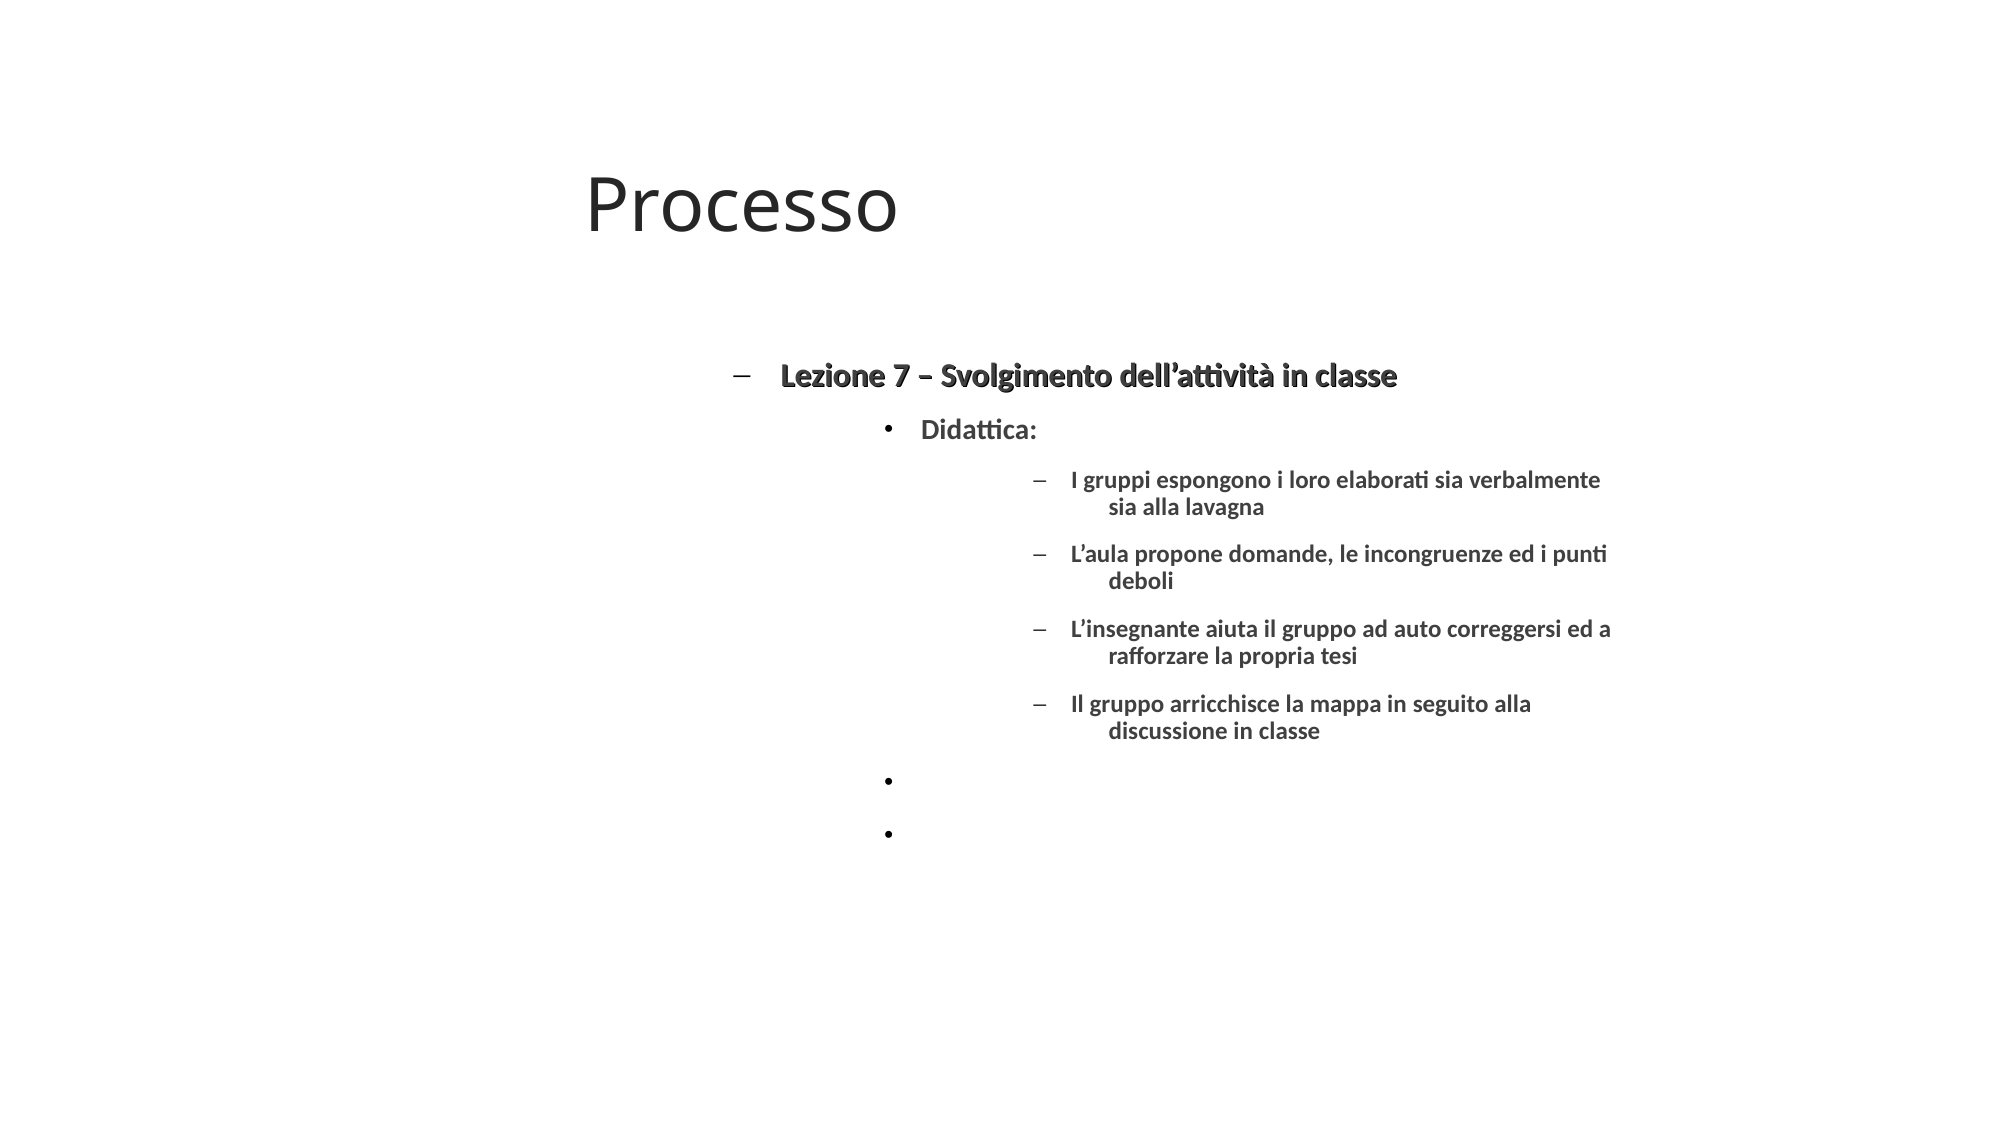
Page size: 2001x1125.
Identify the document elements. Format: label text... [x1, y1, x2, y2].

title Processo [569, 102, 1651, 313]
list Lezione 7 – Svolgimento dell’attività in classe Didattica: I gruppi espongono i loro elaborati sia verbalmente sia alla lavagna L’aula propone domande, le incongruenze ed i punti deboli L’insegnante aiuta il gruppo ad auto correggersi ed a rafforzare la propria tesi Il gruppo arricchisce la mappa in seguito alla discussione in classe [568, 350, 1651, 970]
